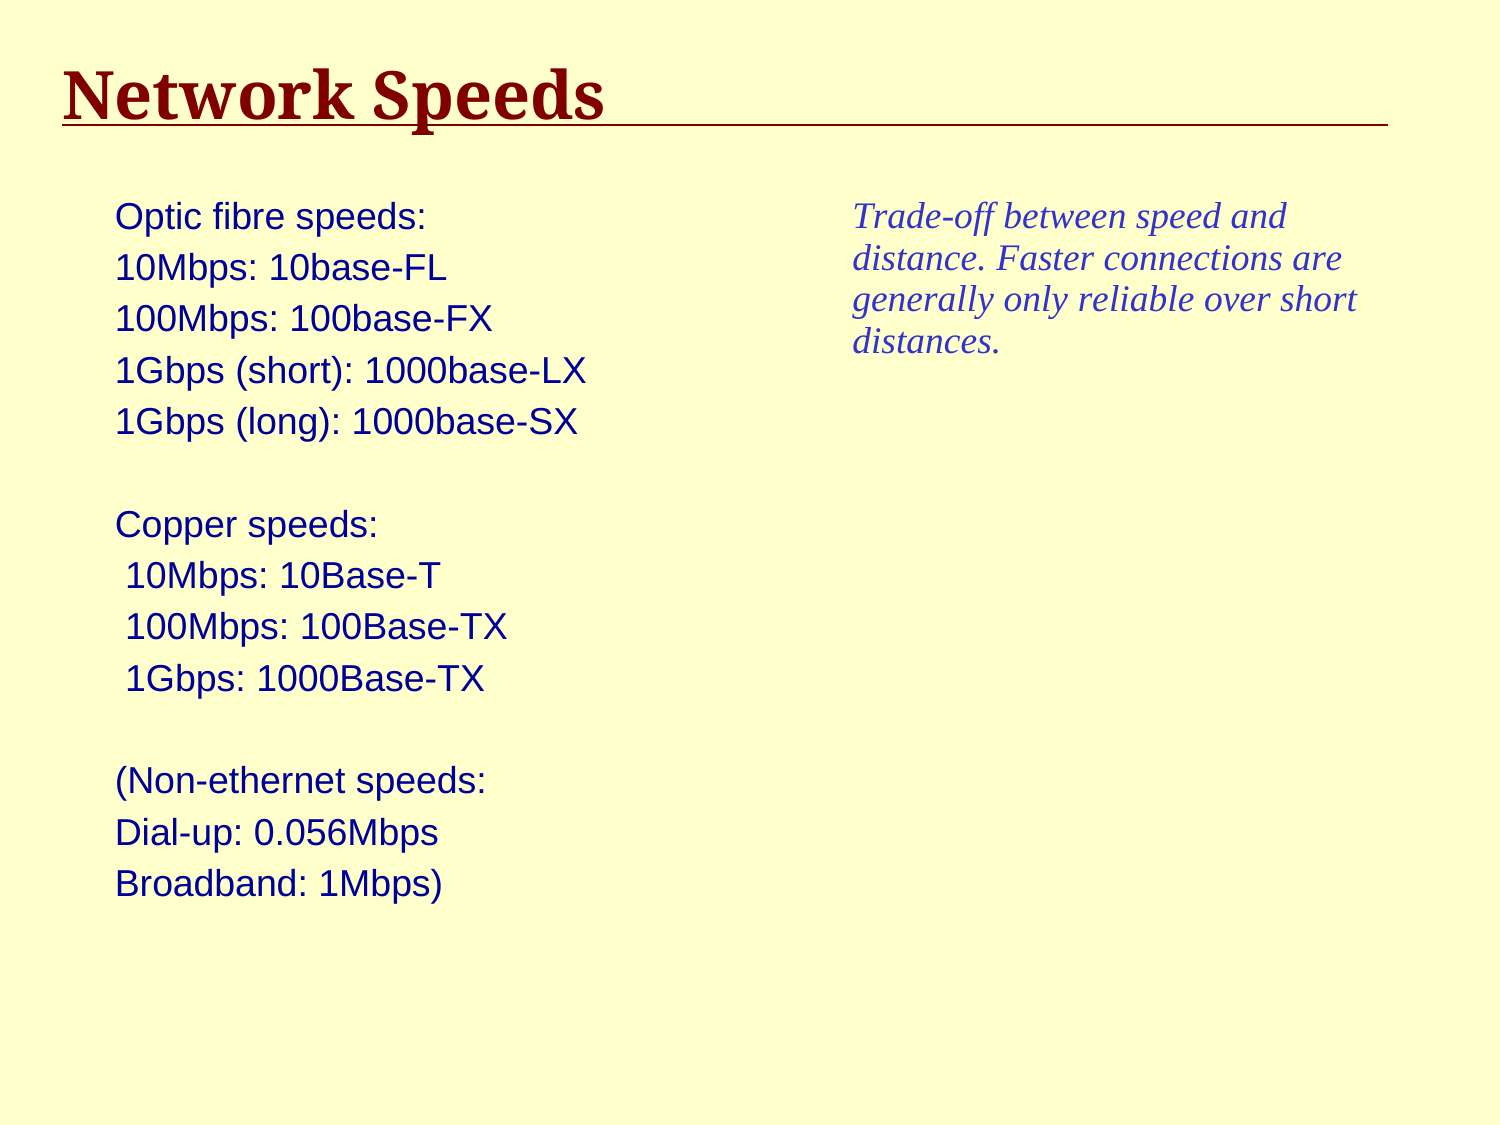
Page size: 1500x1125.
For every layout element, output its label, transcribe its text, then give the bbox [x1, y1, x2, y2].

text_box Trade-off between speed and distance. Faster connections are generally only reliable over short distances. [837, 187, 1375, 369]
